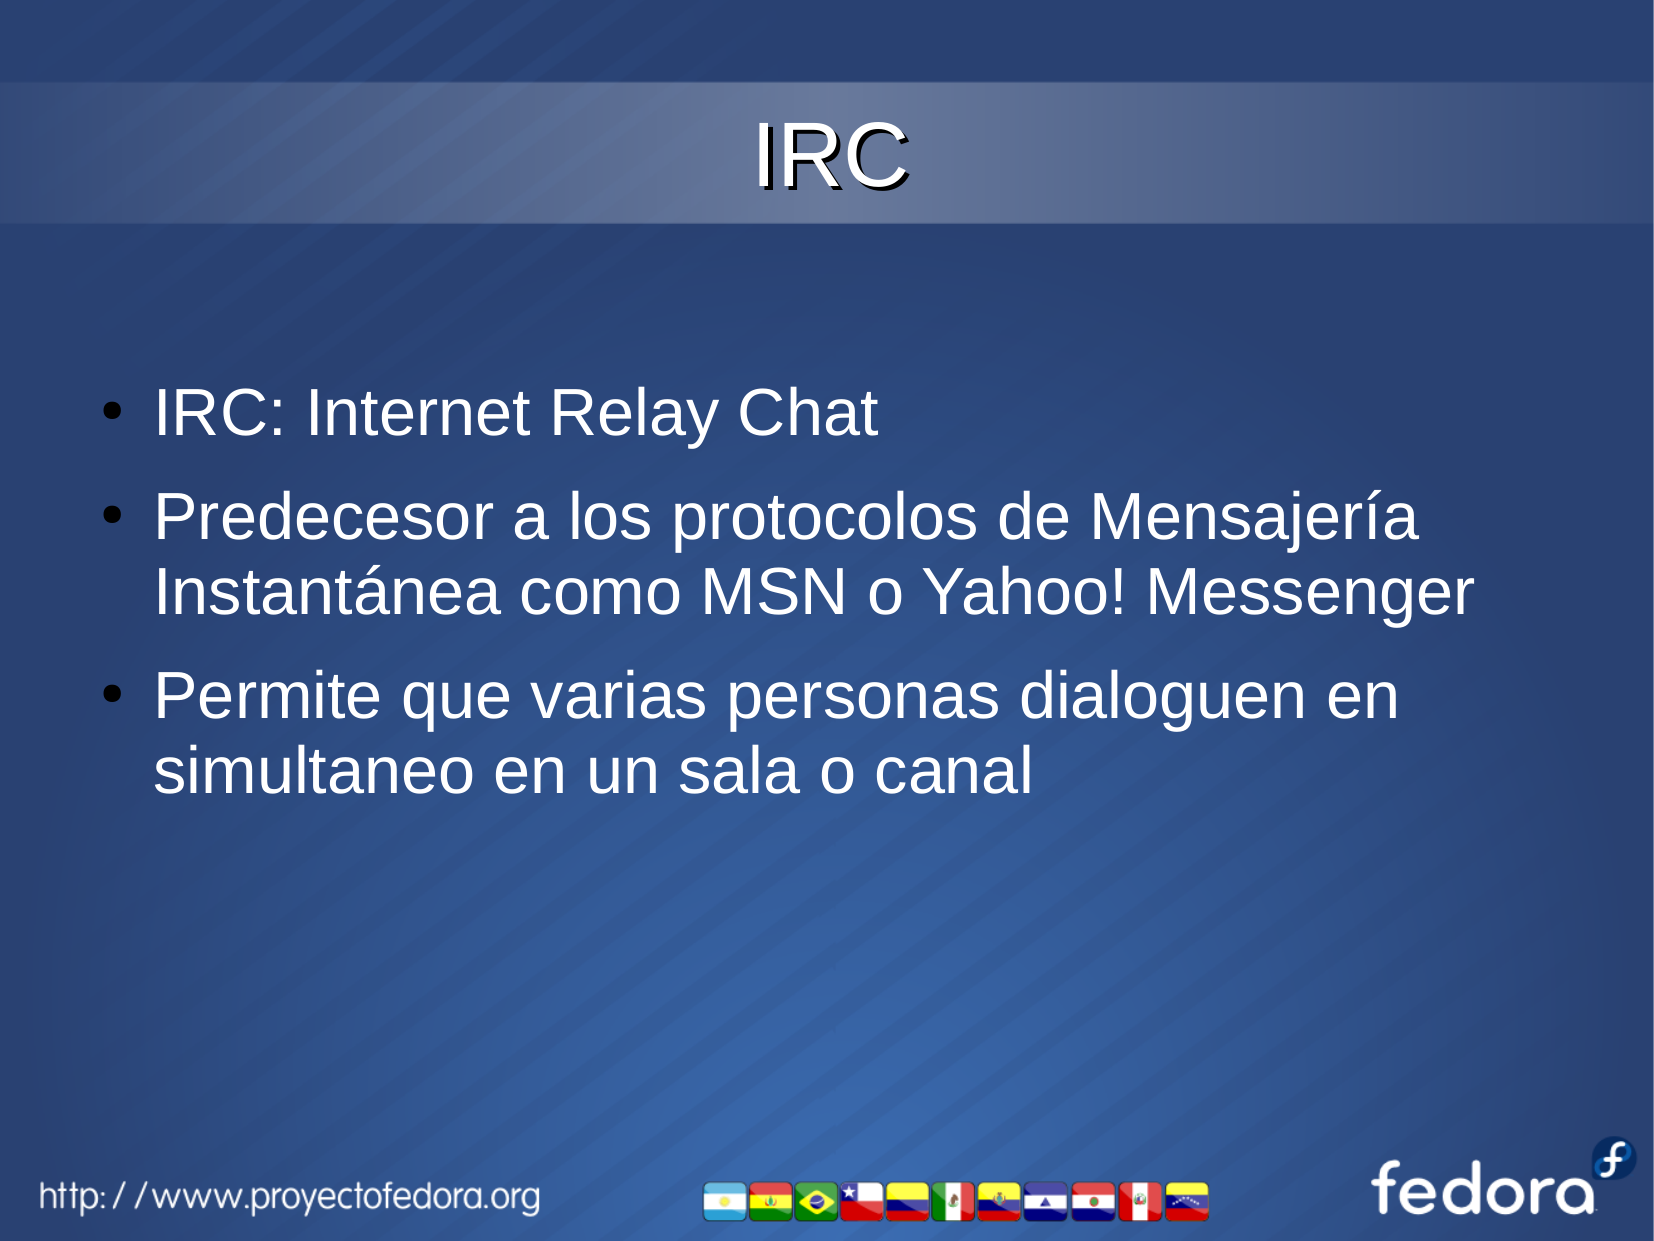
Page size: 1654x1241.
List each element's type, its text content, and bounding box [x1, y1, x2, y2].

title IRC [86, 75, 1576, 233]
list IRC: Internet Relay Chat Predecesor a los protocolos de Mensajería Instantánea como MSN o Yahoo! Messenger Permite que varias personas dialoguen en simultaneo en un sala o canal [82, 375, 1571, 1094]
picture [0, 0, 1654, 1241]
